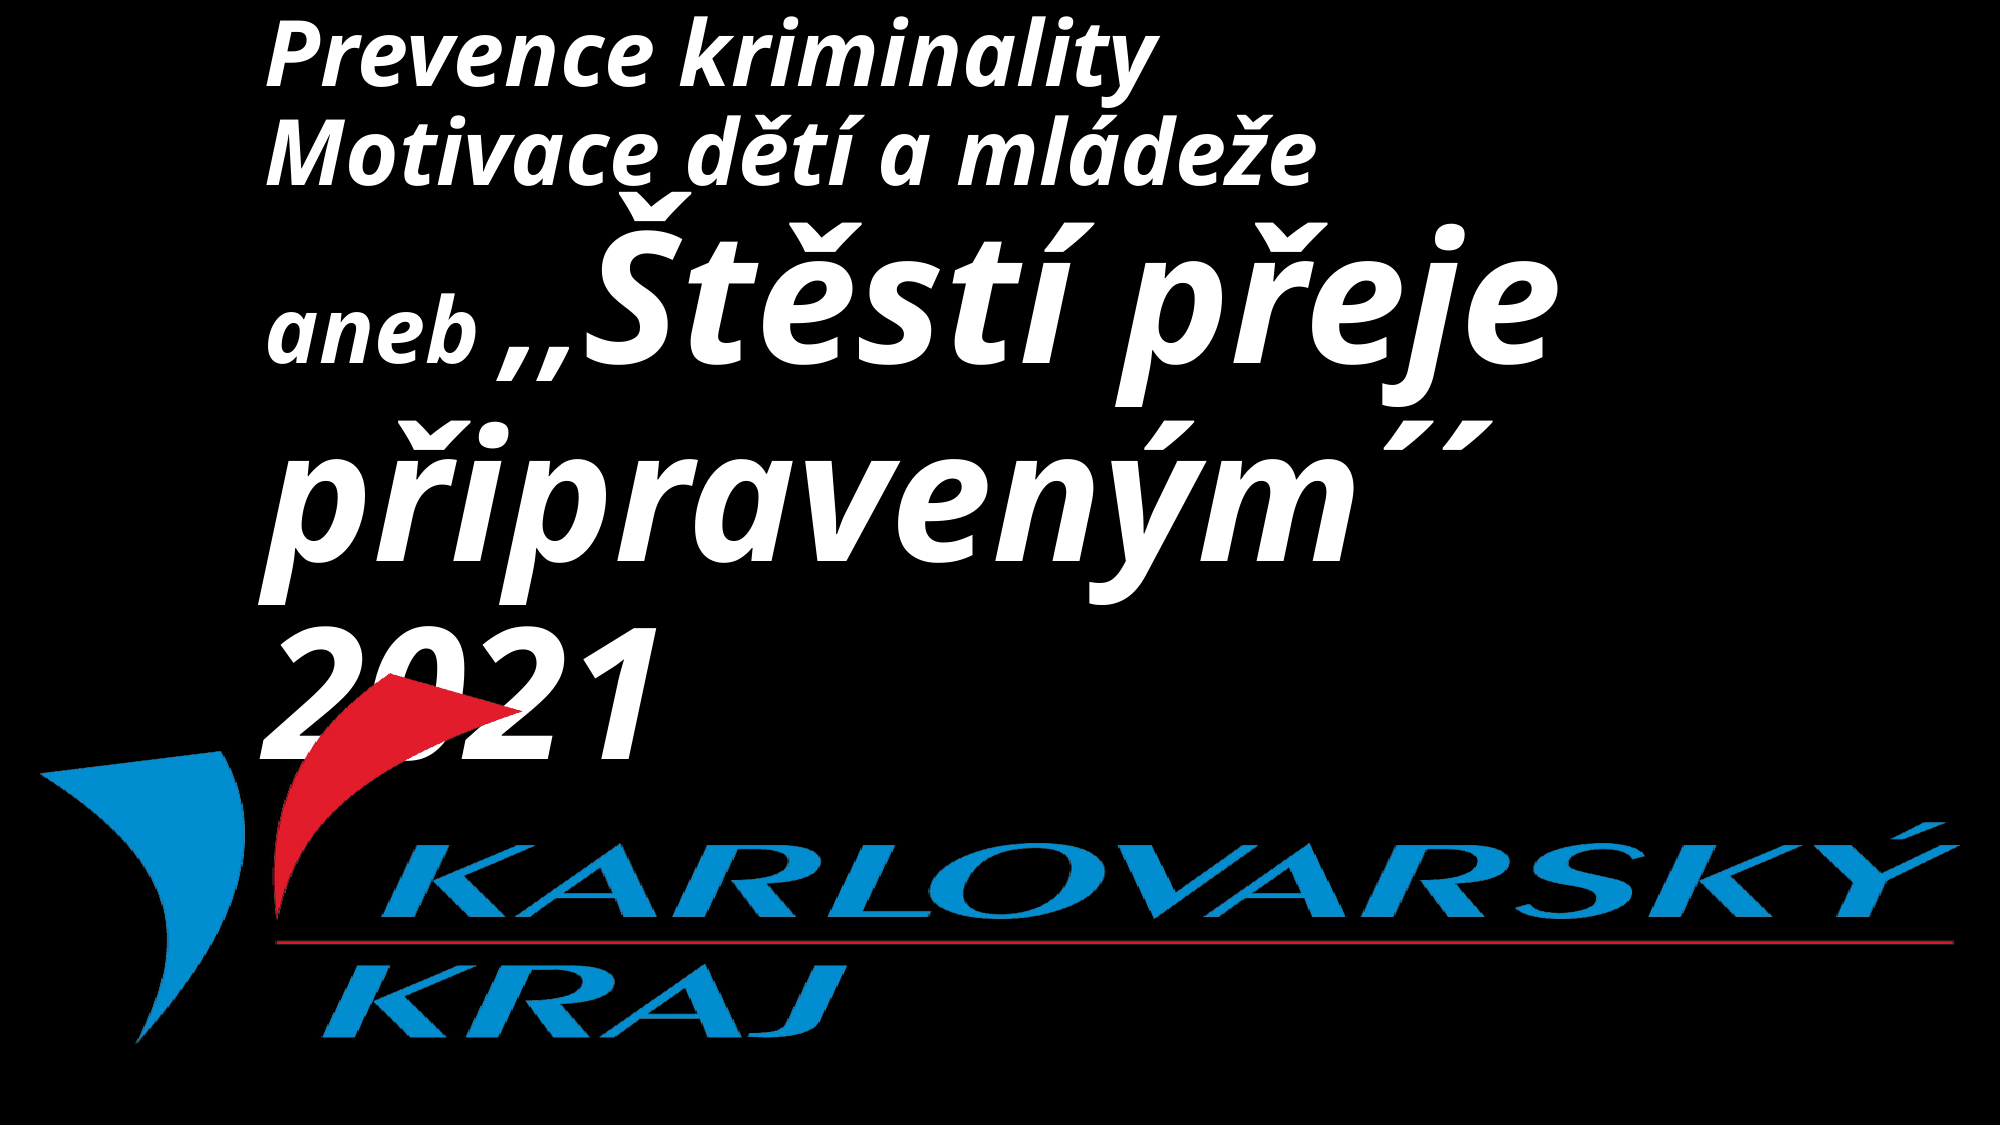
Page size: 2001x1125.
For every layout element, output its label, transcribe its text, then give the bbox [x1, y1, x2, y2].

picture [40, 673, 1960, 1044]
title Prevence kriminality Motivace dětí a mládeže aneb ,,Štěstí přeje připraveným´´ 2021 [249, 0, 1750, 655]
